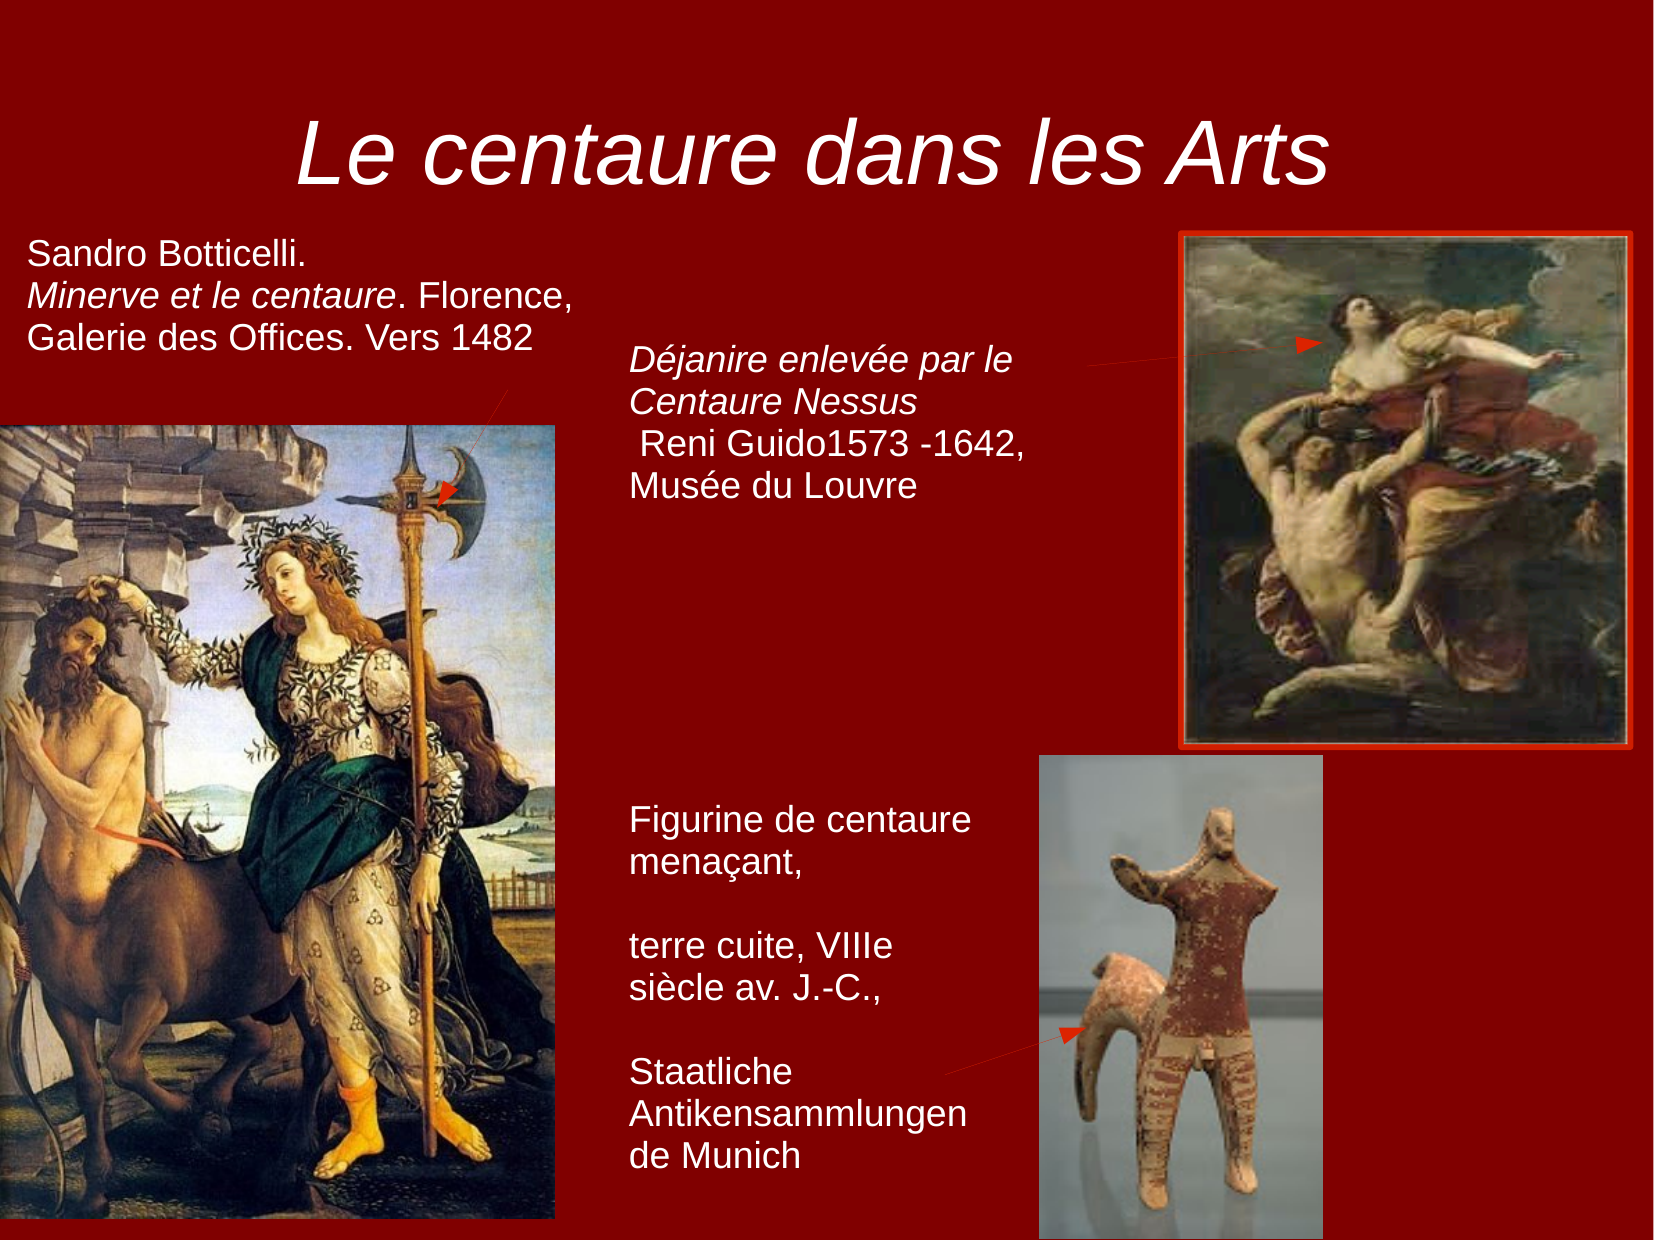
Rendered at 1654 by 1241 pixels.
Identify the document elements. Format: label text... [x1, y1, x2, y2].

title Le centaure dans les Arts [82, 49, 1571, 257]
text_box Sandro Botticelli. Minerve et le centaure. Florence, Galerie des Offices. Vers 1482 [11, 225, 638, 367]
picture [1039, 755, 1323, 1239]
text_box Déjanire enlevée par le Centaure Nessus Reni Guido1573 -1642, Musée du Louvre [614, 330, 1184, 567]
picture [0, 425, 555, 1219]
text_box Figurine de centaure menaçant, terre cuite, VIIIe siècle av. J.-C., Staatliche Antikensammlungen de Munich [614, 791, 993, 1185]
picture [1183, 236, 1628, 745]
